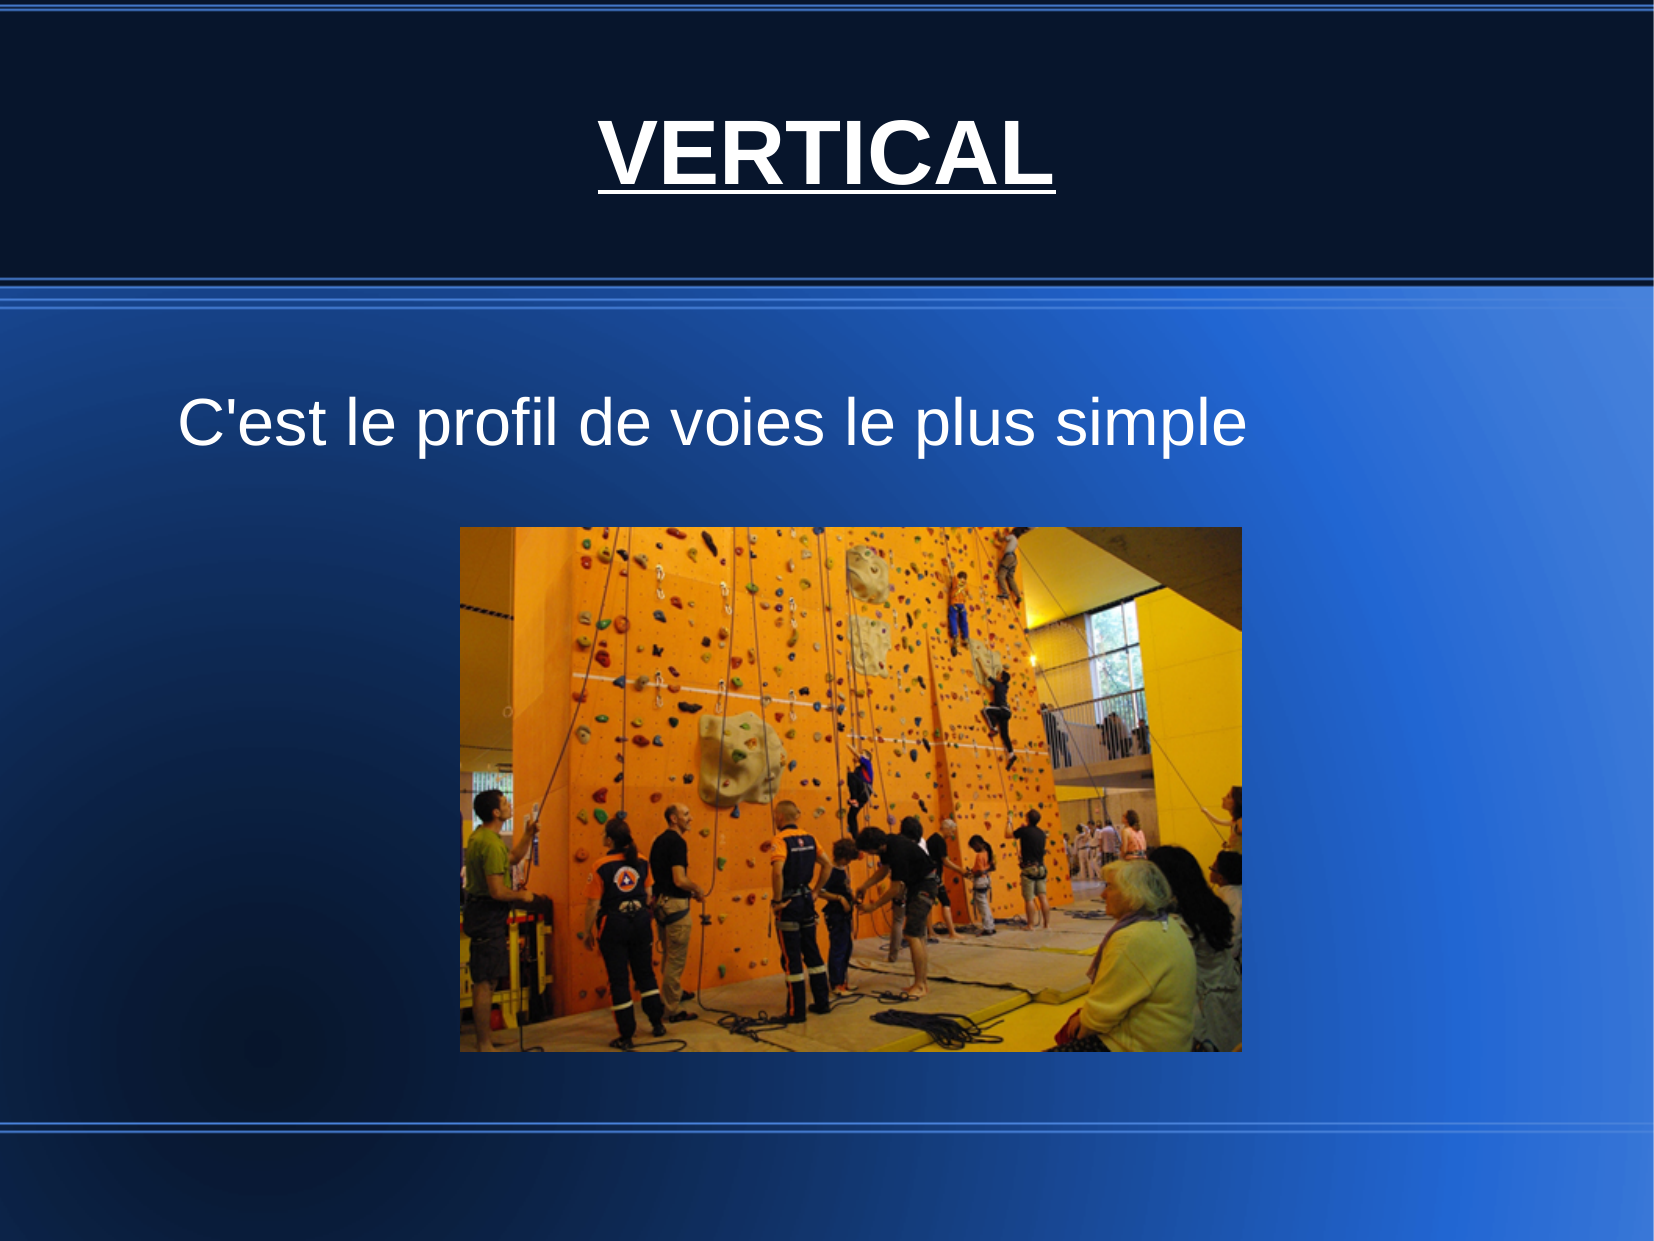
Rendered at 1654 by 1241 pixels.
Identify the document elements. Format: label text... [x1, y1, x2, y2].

title VERTICAL [82, 49, 1571, 257]
picture [0, 0, 1654, 1241]
list C'est le profil de voies le plus simple [106, 384, 1595, 1087]
